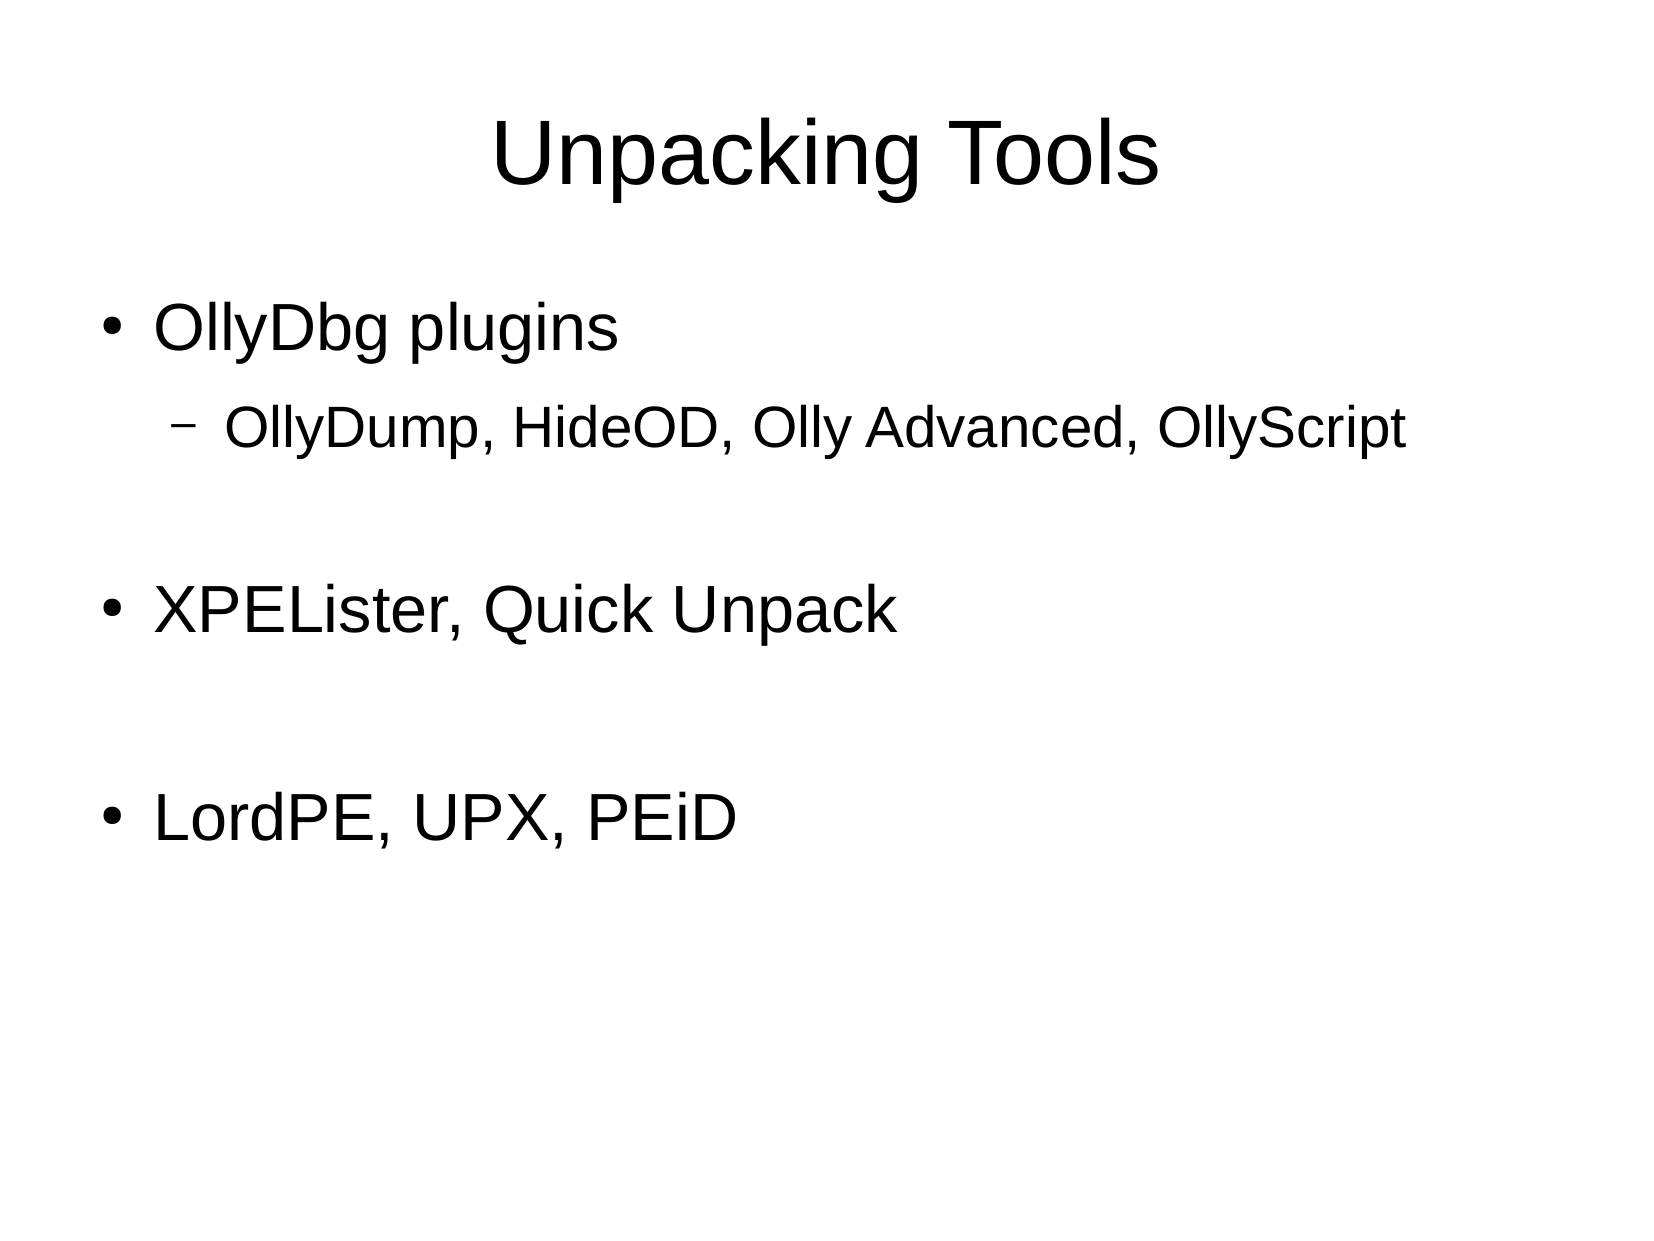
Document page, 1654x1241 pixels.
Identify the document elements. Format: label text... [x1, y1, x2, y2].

title Unpacking Tools [82, 49, 1571, 257]
list OllyDbg plugins OllyDump, HideOD, Olly Advanced, OllyScript XPELister, Quick Unpack LordPE, UPX, PEiD [82, 290, 1538, 1010]
